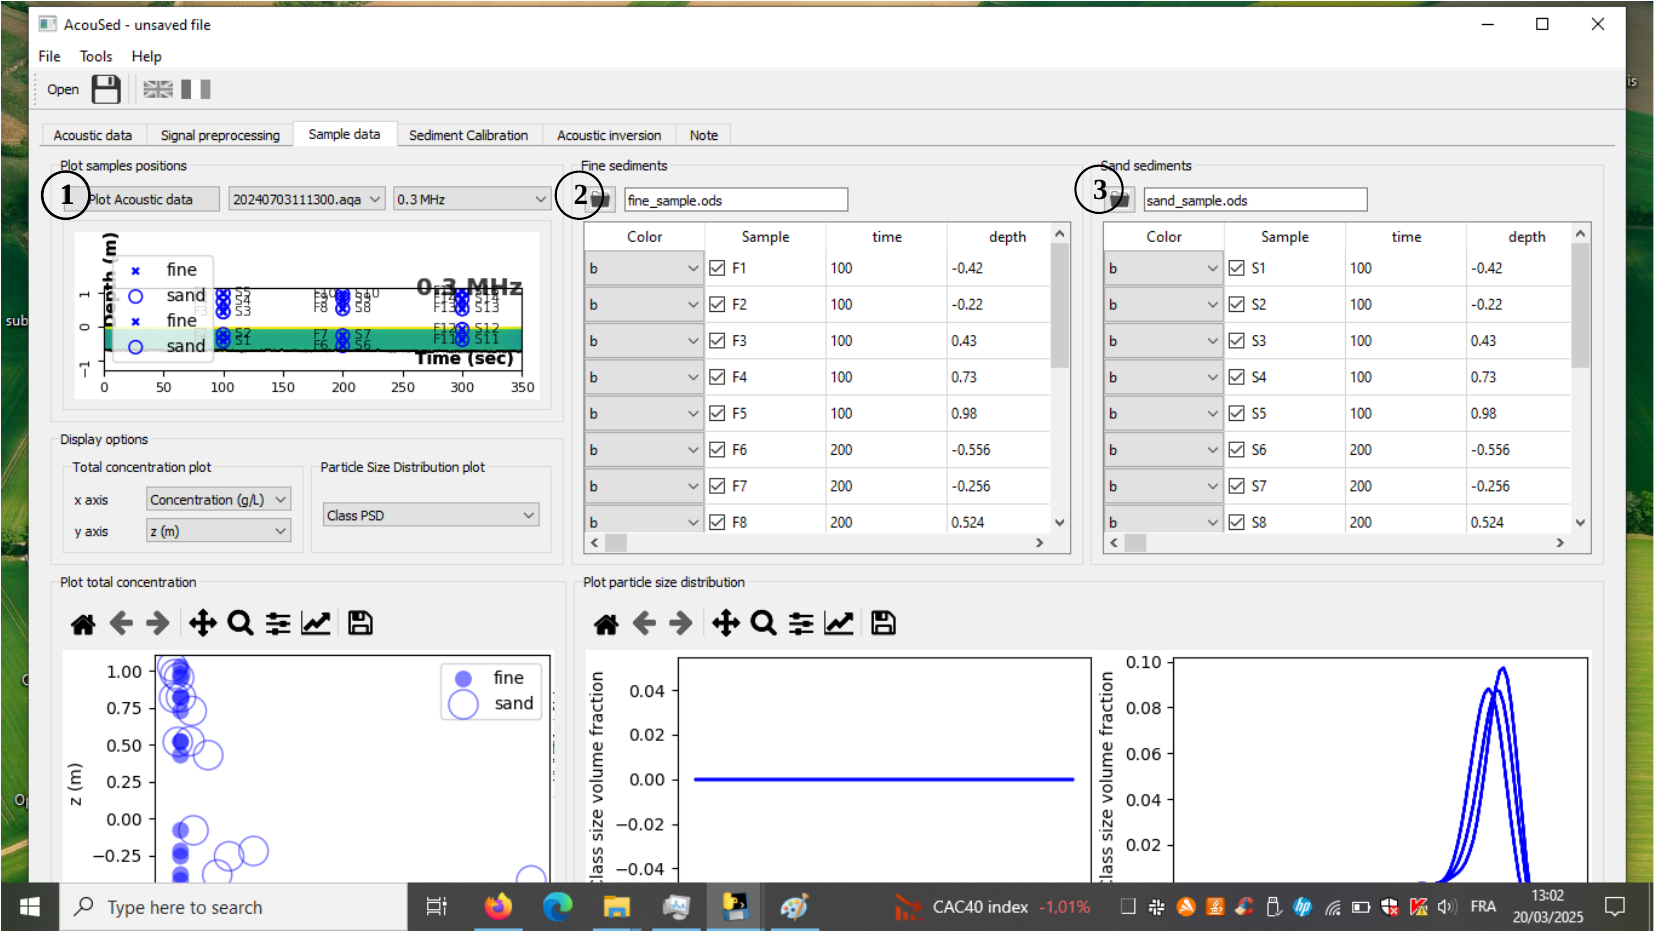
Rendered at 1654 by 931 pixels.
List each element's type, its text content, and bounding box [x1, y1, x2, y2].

text_box 1 [44, 173, 88, 217]
text_box 2 [558, 171, 618, 221]
text_box 2 [558, 171, 571, 181]
text_box 1 [44, 171, 104, 221]
picture [1, 1, 1654, 931]
text_box 2 [558, 173, 601, 217]
text_box 3 [1078, 165, 1091, 174]
text_box 3 [1078, 165, 1138, 216]
text_box 1 [44, 171, 57, 181]
text_box 3 [1078, 167, 1121, 211]
